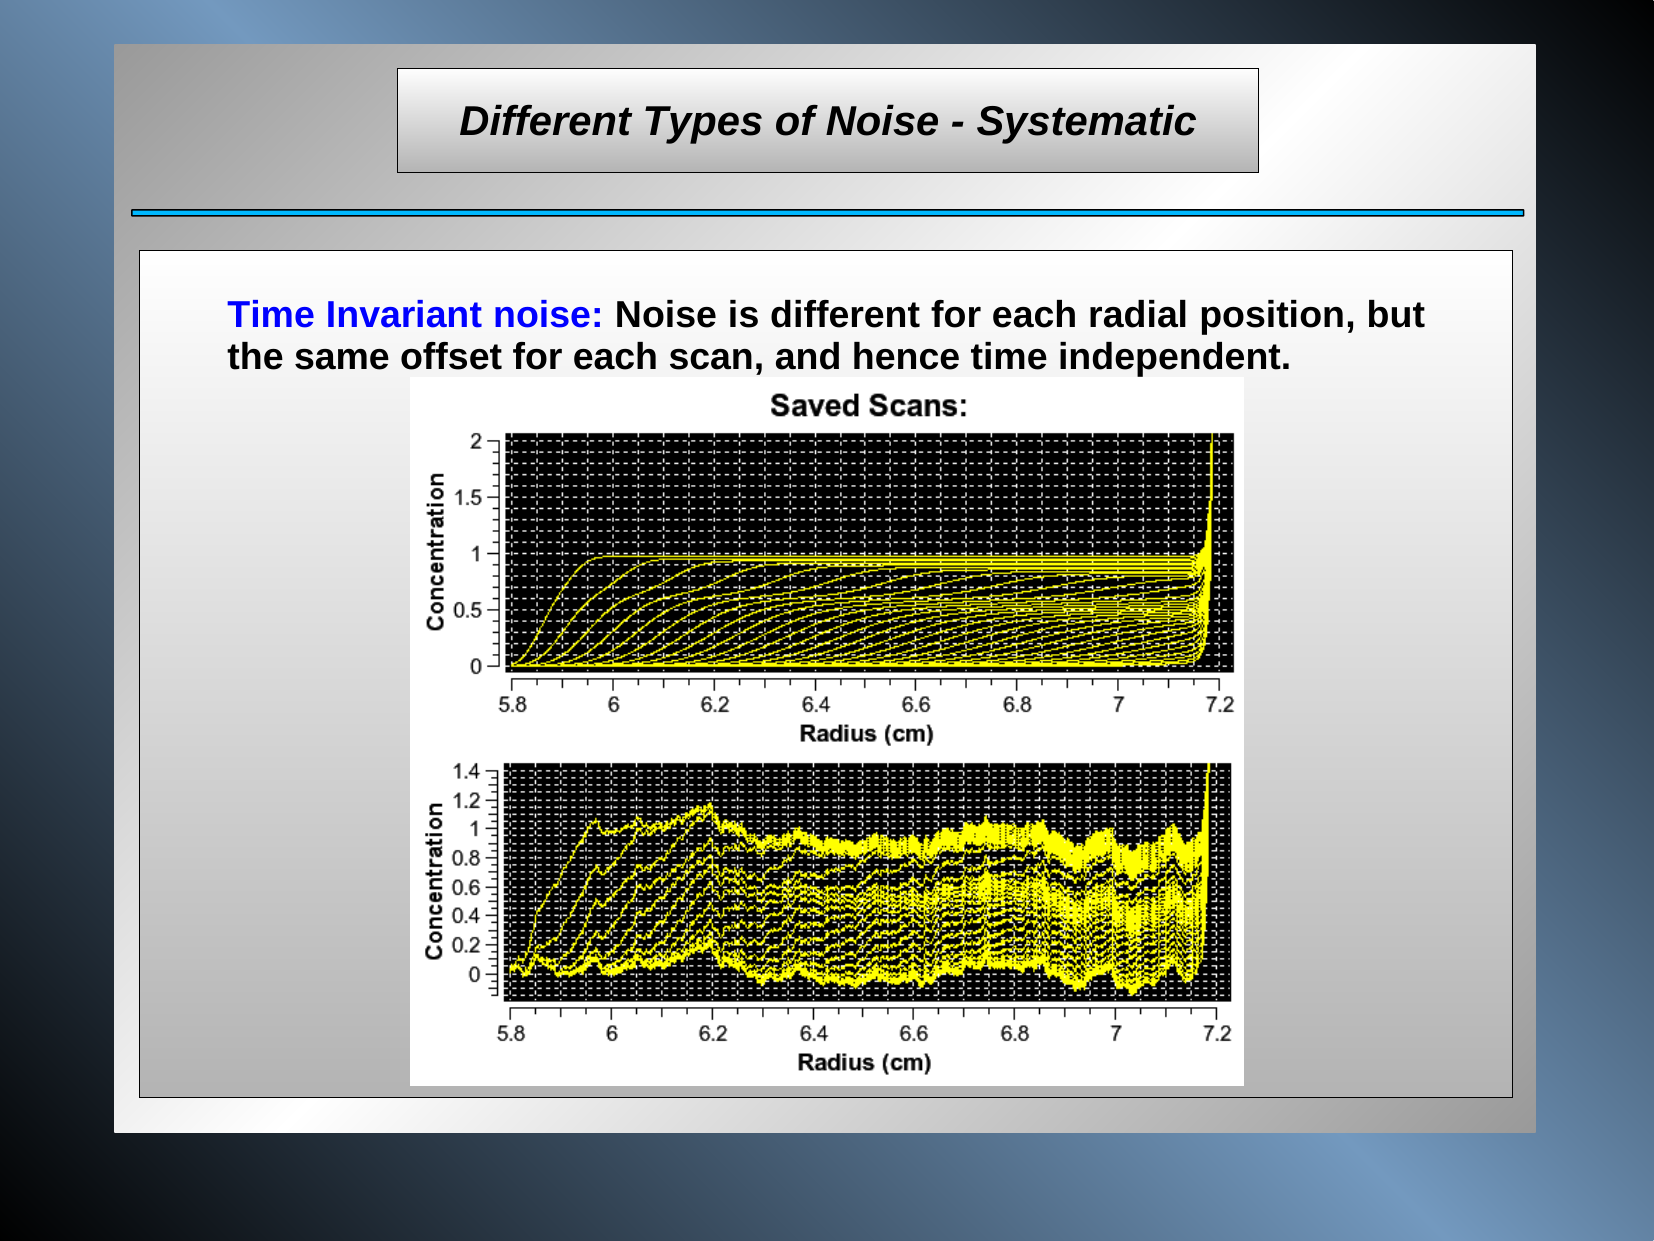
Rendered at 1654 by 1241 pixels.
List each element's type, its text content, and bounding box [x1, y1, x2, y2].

picture [410, 377, 1244, 1086]
text_box Different Types of Noise - Systematic [397, 68, 1259, 173]
text_box Time Invariant noise: Noise is different for each radial position, but the same offset for each scan, and hence time independent. [227, 293, 1427, 1026]
text_box [131, 209, 1524, 216]
text_box [139, 250, 1513, 1098]
